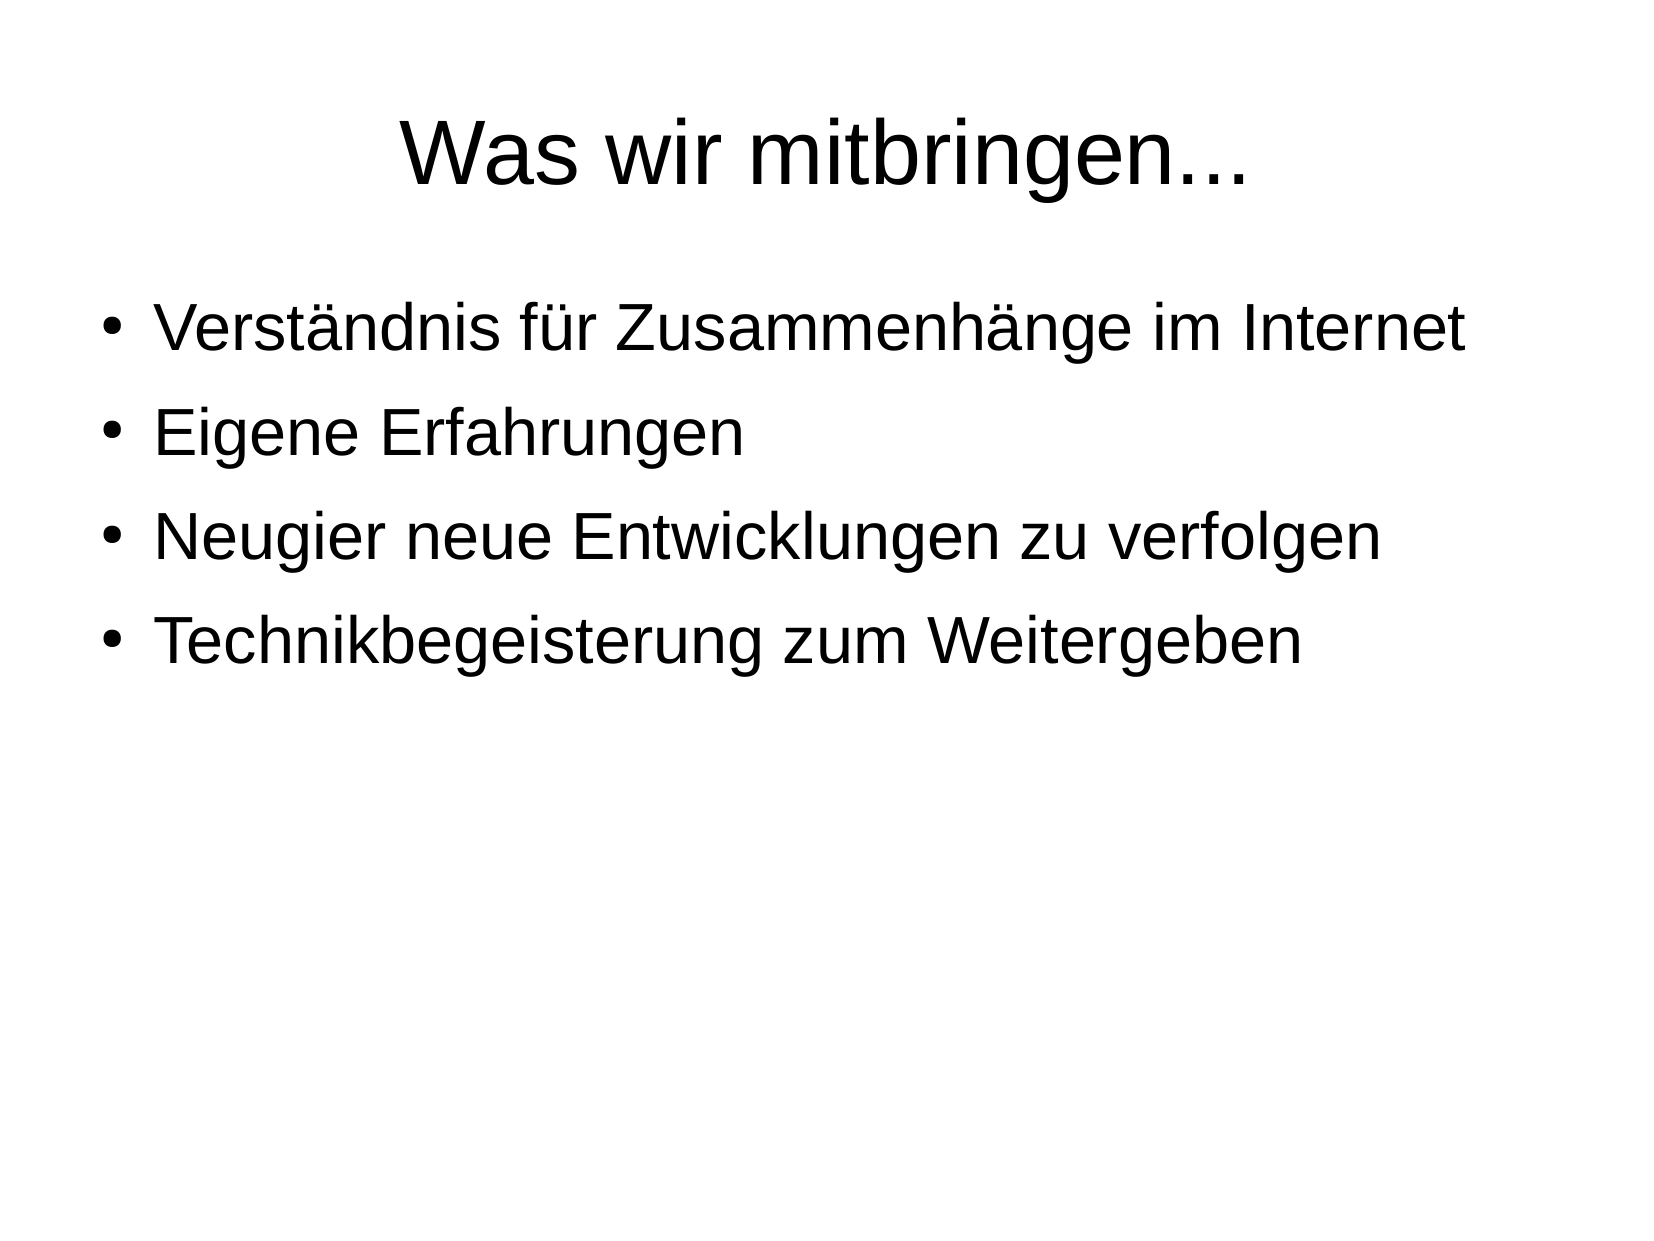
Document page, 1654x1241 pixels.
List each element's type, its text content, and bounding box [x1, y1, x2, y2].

title Was wir mitbringen... [82, 49, 1571, 257]
list Verständnis für Zusammenhänge im Internet Eigene Erfahrungen Neugier neue Entwicklungen zu verfolgen Technikbegeisterung zum Weitergeben [82, 290, 1571, 1010]
